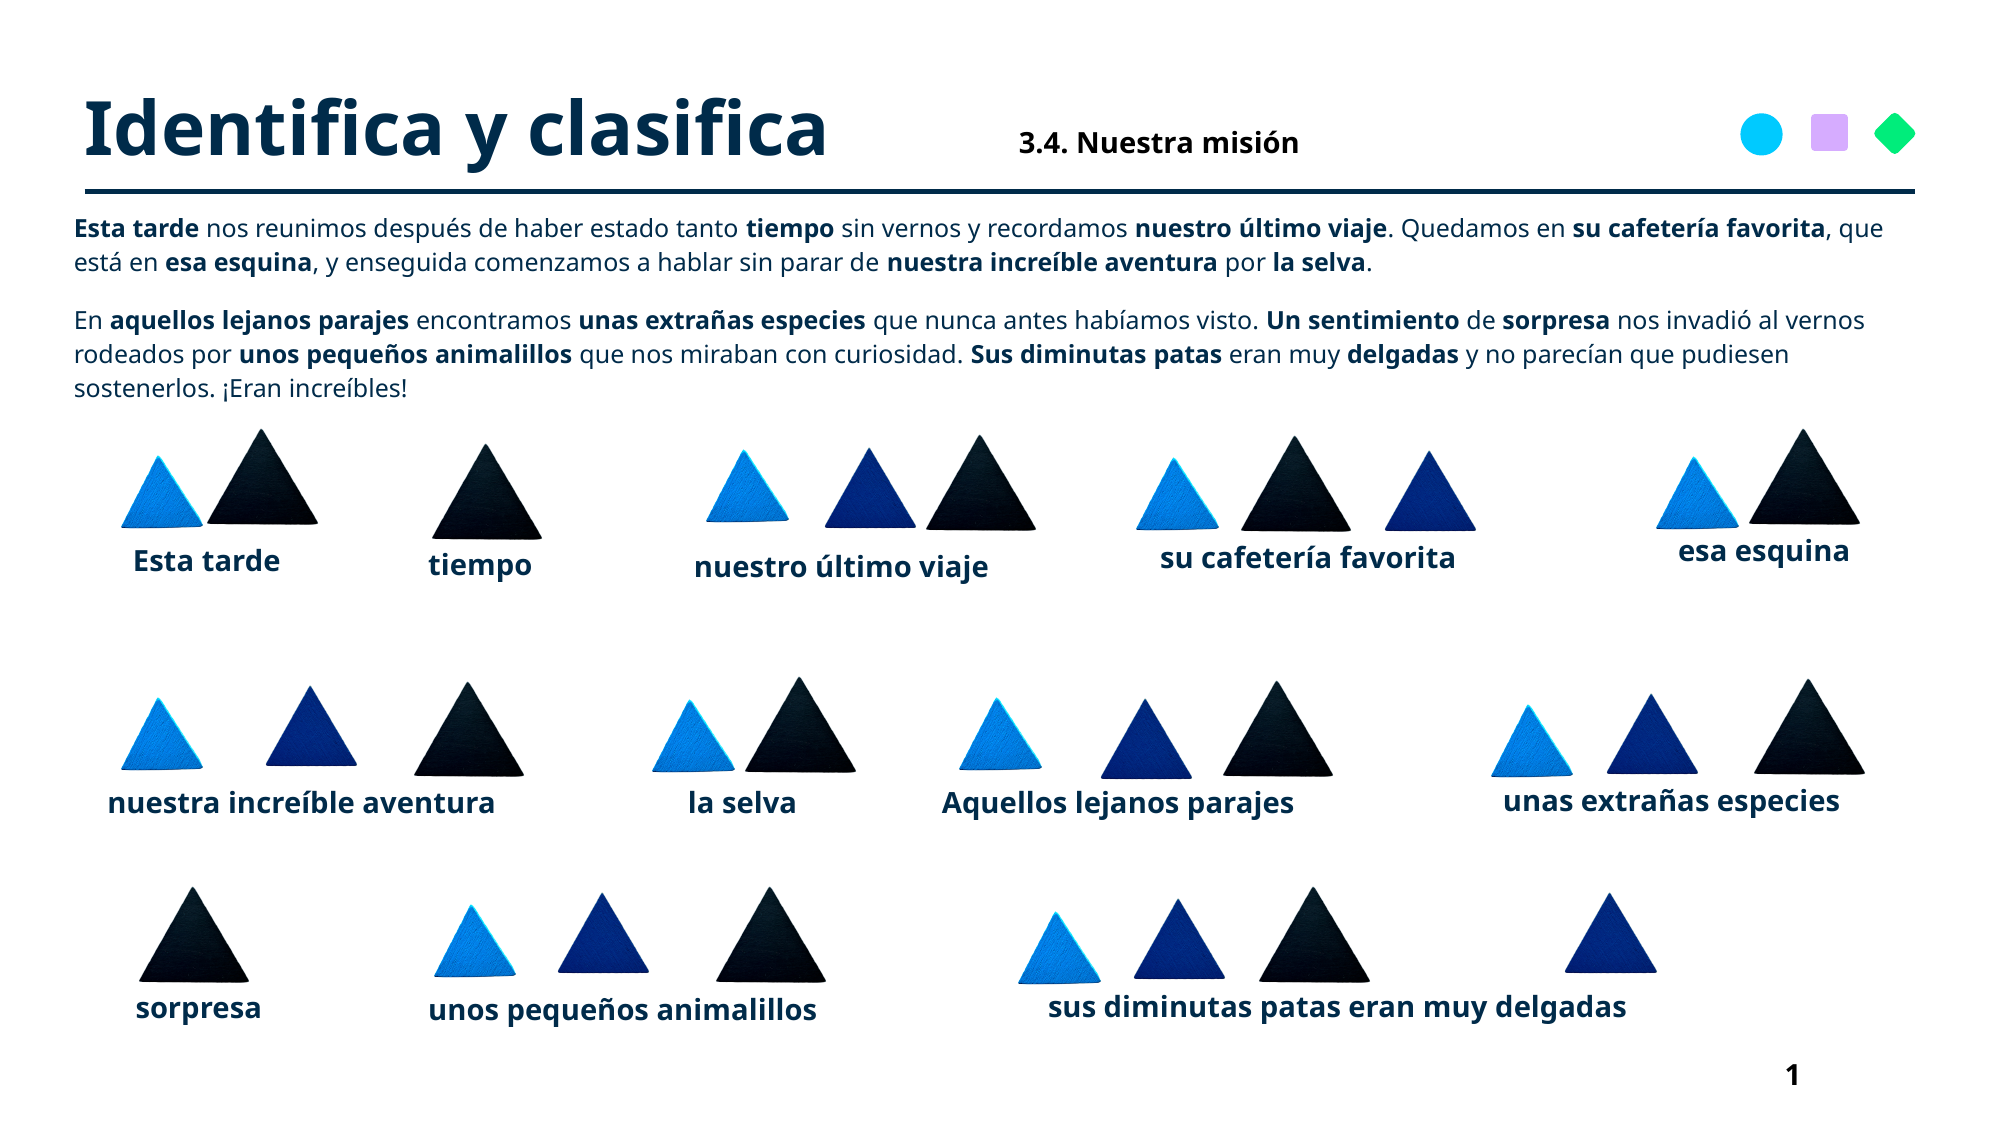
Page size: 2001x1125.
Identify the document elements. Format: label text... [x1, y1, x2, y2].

picture [413, 680, 525, 778]
text_box esa esquina [1663, 525, 1890, 575]
picture [925, 433, 1037, 532]
picture [118, 689, 207, 778]
text_box Esta tarde nos reunimos después de haber estado tanto tiempo sin vernos y recordamos nuestro último viaje. Quedamos en su cafetería favorita, que está en esa esquina, y enseguida comenzamos a hablar sin parar de nuestra increíble aventura por la selva. En aquellos lejanos parajes encontramos unas extrañas especies que nunca antes habíamos visto. Un sentimiento de sorpresa nos invadió al vernos rodeados por unos pequeños animalillos que nos miraban con curiosidad. Sus diminutas patas eran muy delgadas y no parecían que pudiesen sostenerlos. ¡Eran increíbles! [59, 172, 1920, 443]
picture [265, 683, 358, 768]
text_box tiempo [413, 539, 559, 589]
picture [744, 675, 857, 774]
picture [431, 896, 520, 985]
picture [1653, 448, 1743, 537]
picture [118, 427, 319, 536]
text_box sus diminutas patas eran muy delgadas [1033, 974, 1802, 1039]
text_box Aquellos lejanos parajes [927, 777, 1360, 827]
picture [1240, 434, 1352, 533]
picture [1100, 696, 1193, 781]
text_box la selva [673, 760, 829, 845]
picture [431, 442, 543, 541]
text_box Esta tarde [118, 535, 319, 585]
picture [1258, 885, 1371, 984]
picture [557, 890, 650, 975]
text_box unos pequeños animalillos [413, 984, 882, 1034]
text_box 3.4. Nuestra misión [1003, 118, 1357, 168]
picture [1564, 890, 1658, 975]
picture [715, 885, 827, 984]
text_box sorpresa [120, 982, 295, 1032]
picture [956, 689, 1046, 778]
text_box unas extrañas especies [1488, 775, 1905, 825]
picture [649, 691, 739, 780]
text_box su cafetería favorita [1145, 532, 1511, 582]
picture [138, 885, 250, 984]
picture [1015, 903, 1105, 992]
title Identifica y clasifica [84, 29, 1601, 172]
picture [1133, 449, 1223, 538]
text_box nuestro último viaje [679, 541, 1041, 591]
picture [1488, 696, 1577, 785]
picture [703, 441, 793, 530]
picture [1384, 448, 1477, 533]
text_box nuestra increíble aventura [92, 777, 562, 827]
picture [1748, 427, 1861, 526]
picture [1753, 677, 1866, 776]
picture [1606, 691, 1699, 776]
picture [1222, 679, 1334, 778]
picture [824, 445, 917, 530]
picture [1133, 896, 1226, 981]
